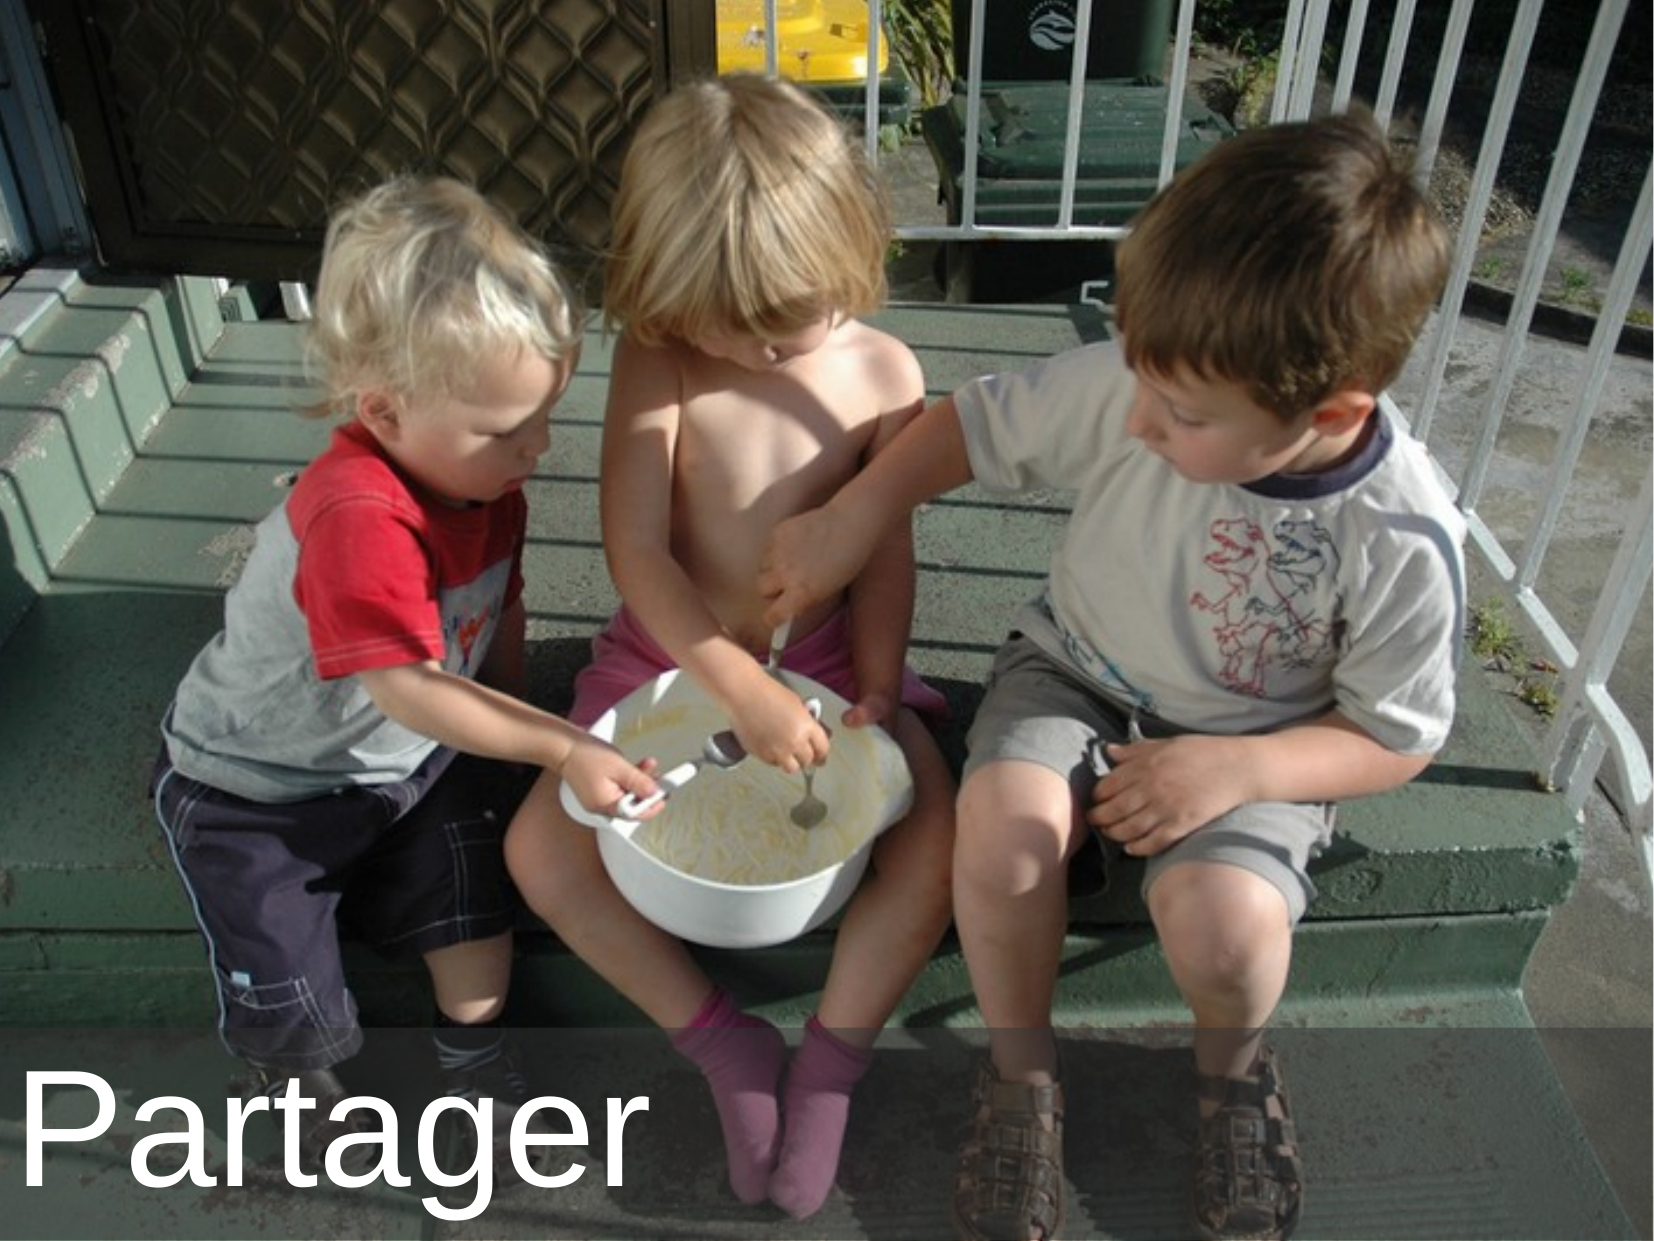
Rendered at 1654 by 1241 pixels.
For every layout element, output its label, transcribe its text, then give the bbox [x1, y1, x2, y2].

text_box Partager [0, 1027, 1652, 1241]
picture [0, 0, 1654, 1241]
